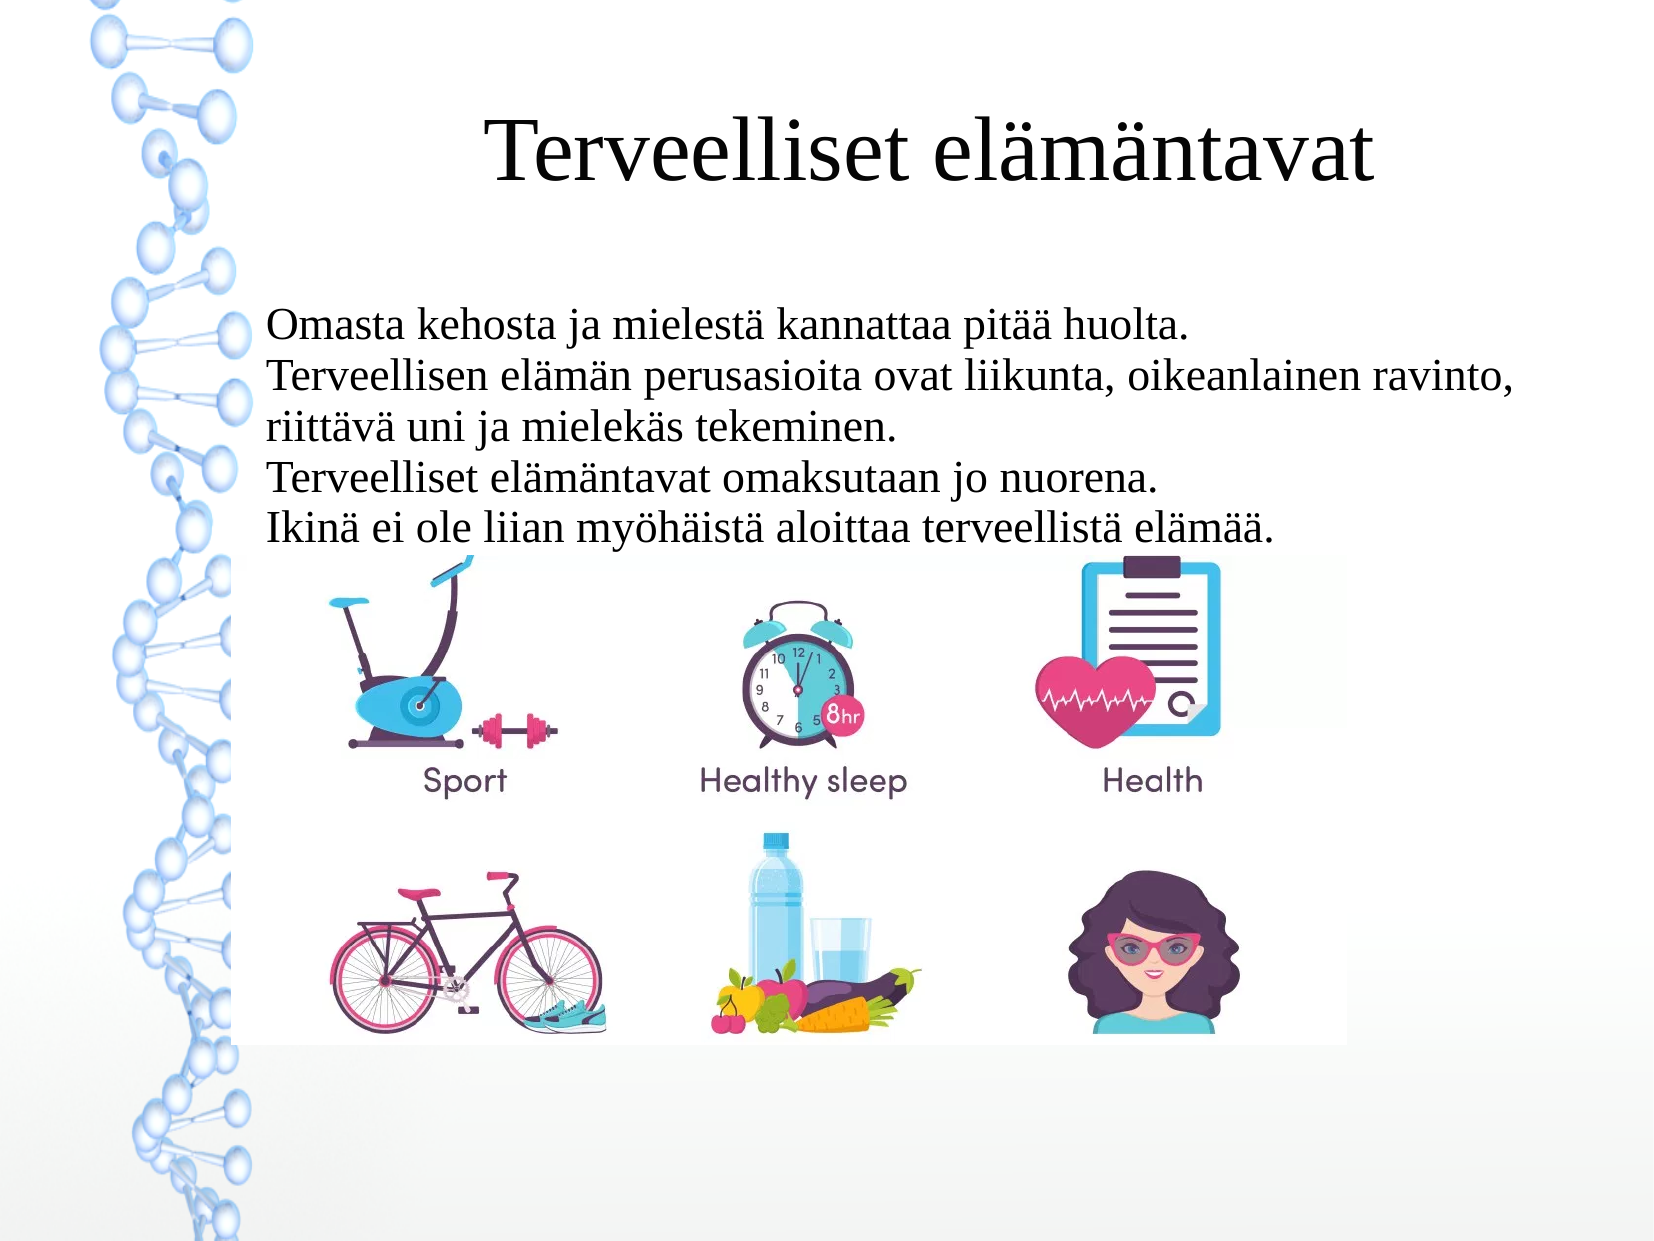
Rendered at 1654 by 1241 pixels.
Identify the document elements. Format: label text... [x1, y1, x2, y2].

subtitle Omasta kehosta ja mielestä kannattaa pitää huolta. Terveellisen elämän perusasioita ovat liikunta, oikeanlainen ravinto, riittävä uni ja mielekäs tekeminen. Terveelliset elämäntavat omaksutaan jo nuorena. Ikinä ei ole liian myöhäistä aloittaa terveellistä elämää. [265, 299, 1595, 1019]
title Terveelliset elämäntavat [265, 47, 1595, 252]
picture [0, 0, 1654, 1241]
